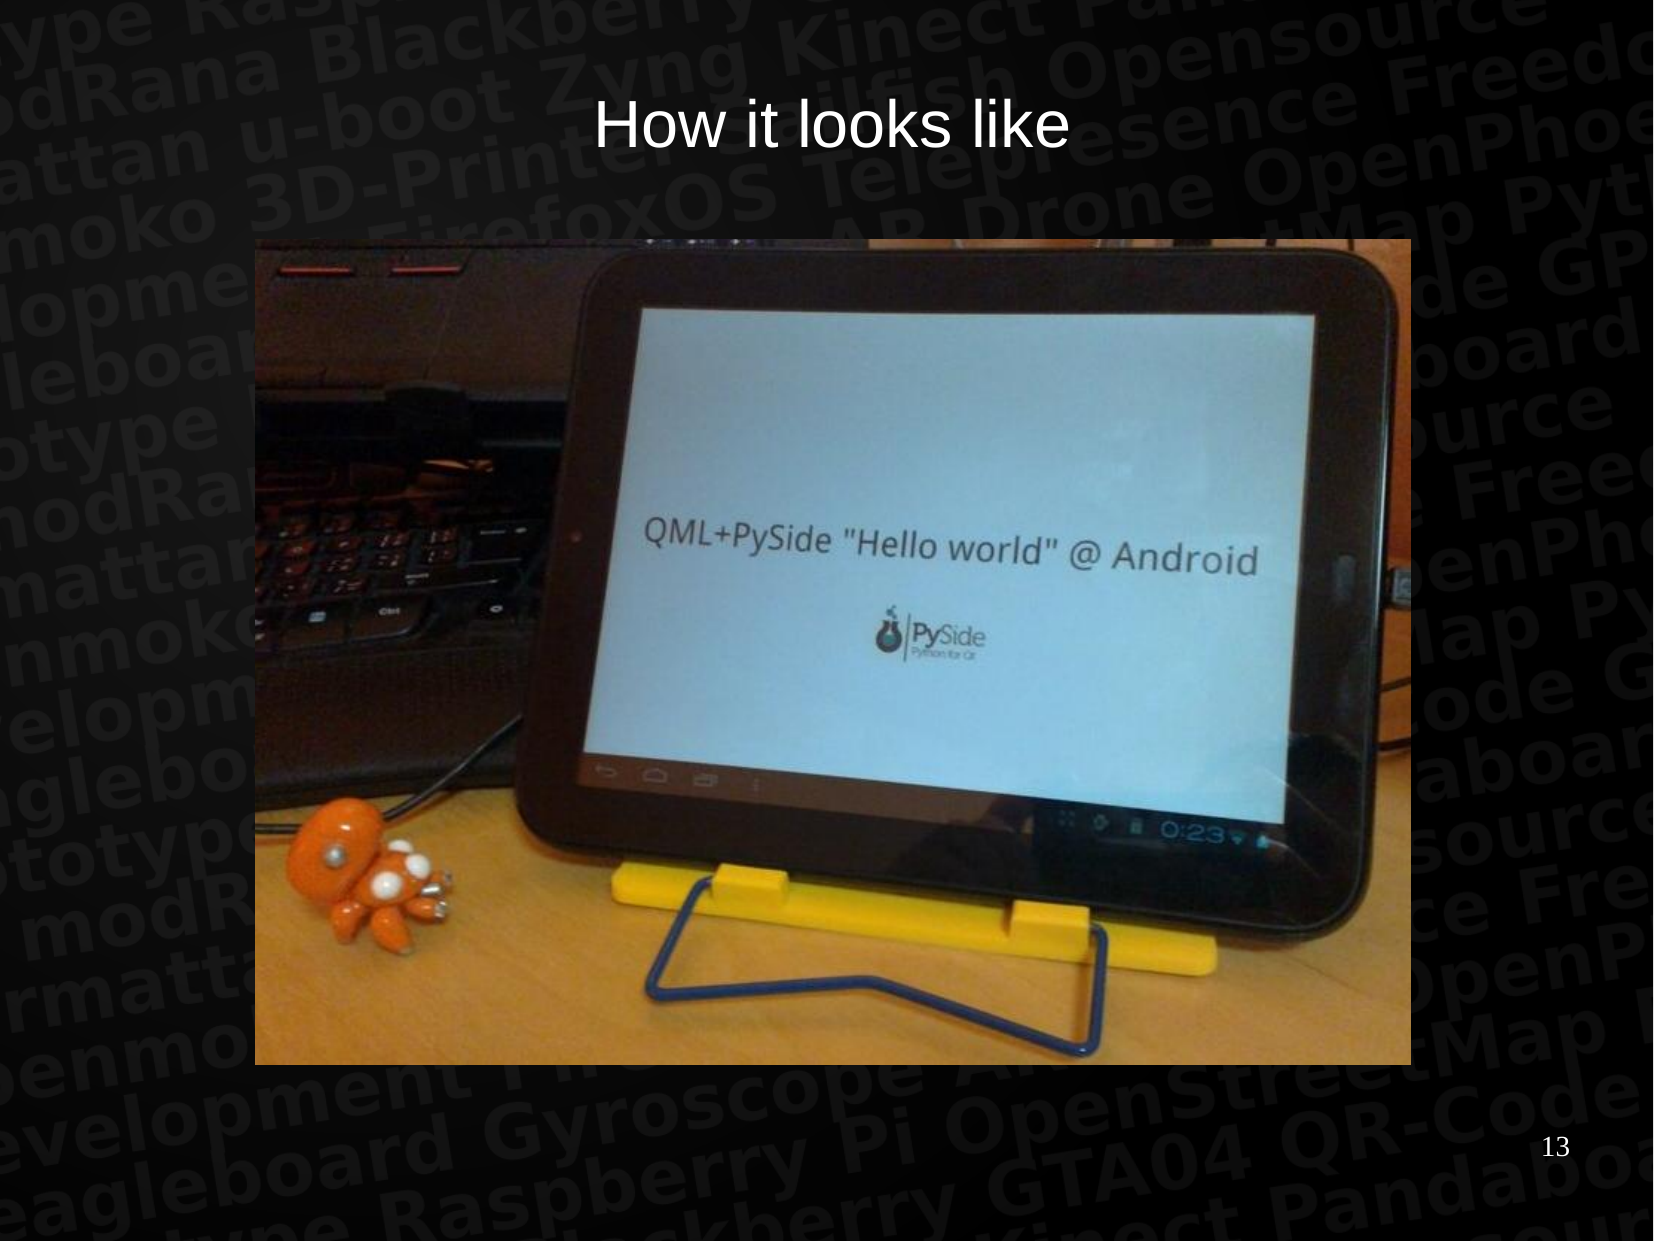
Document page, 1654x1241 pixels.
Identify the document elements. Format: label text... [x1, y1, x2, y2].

title [82, 49, 1571, 257]
picture [0, 0, 1654, 1241]
subtitle How it looks like [524, 67, 1141, 239]
